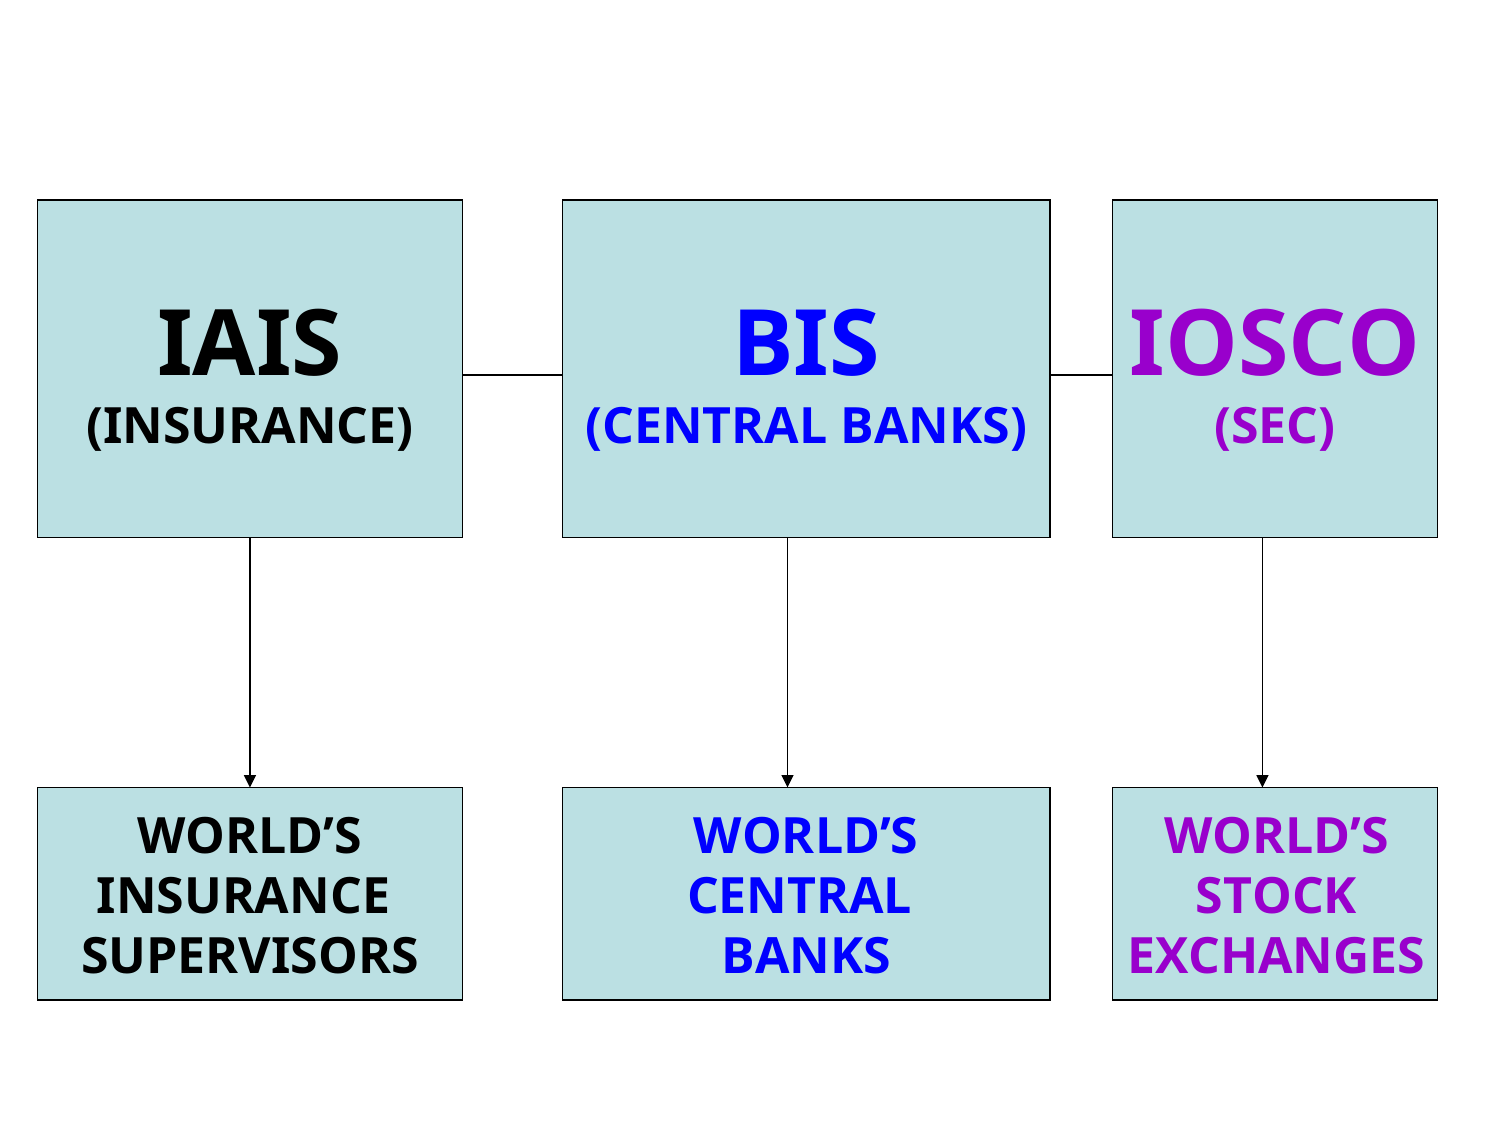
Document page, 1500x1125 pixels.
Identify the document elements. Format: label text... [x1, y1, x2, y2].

text_box IOSCO (SEC) [1112, 199, 1438, 538]
text_box WORLD’S STOCK EXCHANGES [1112, 787, 1438, 1000]
text_box IAIS (INSURANCE) [37, 199, 463, 538]
text_box BIS (CENTRAL BANKS) [562, 199, 1050, 538]
text_box WORLD’S CENTRAL BANKS [562, 787, 1050, 1000]
text_box WORLD’S INSURANCE SUPERVISORS [37, 787, 463, 1000]
